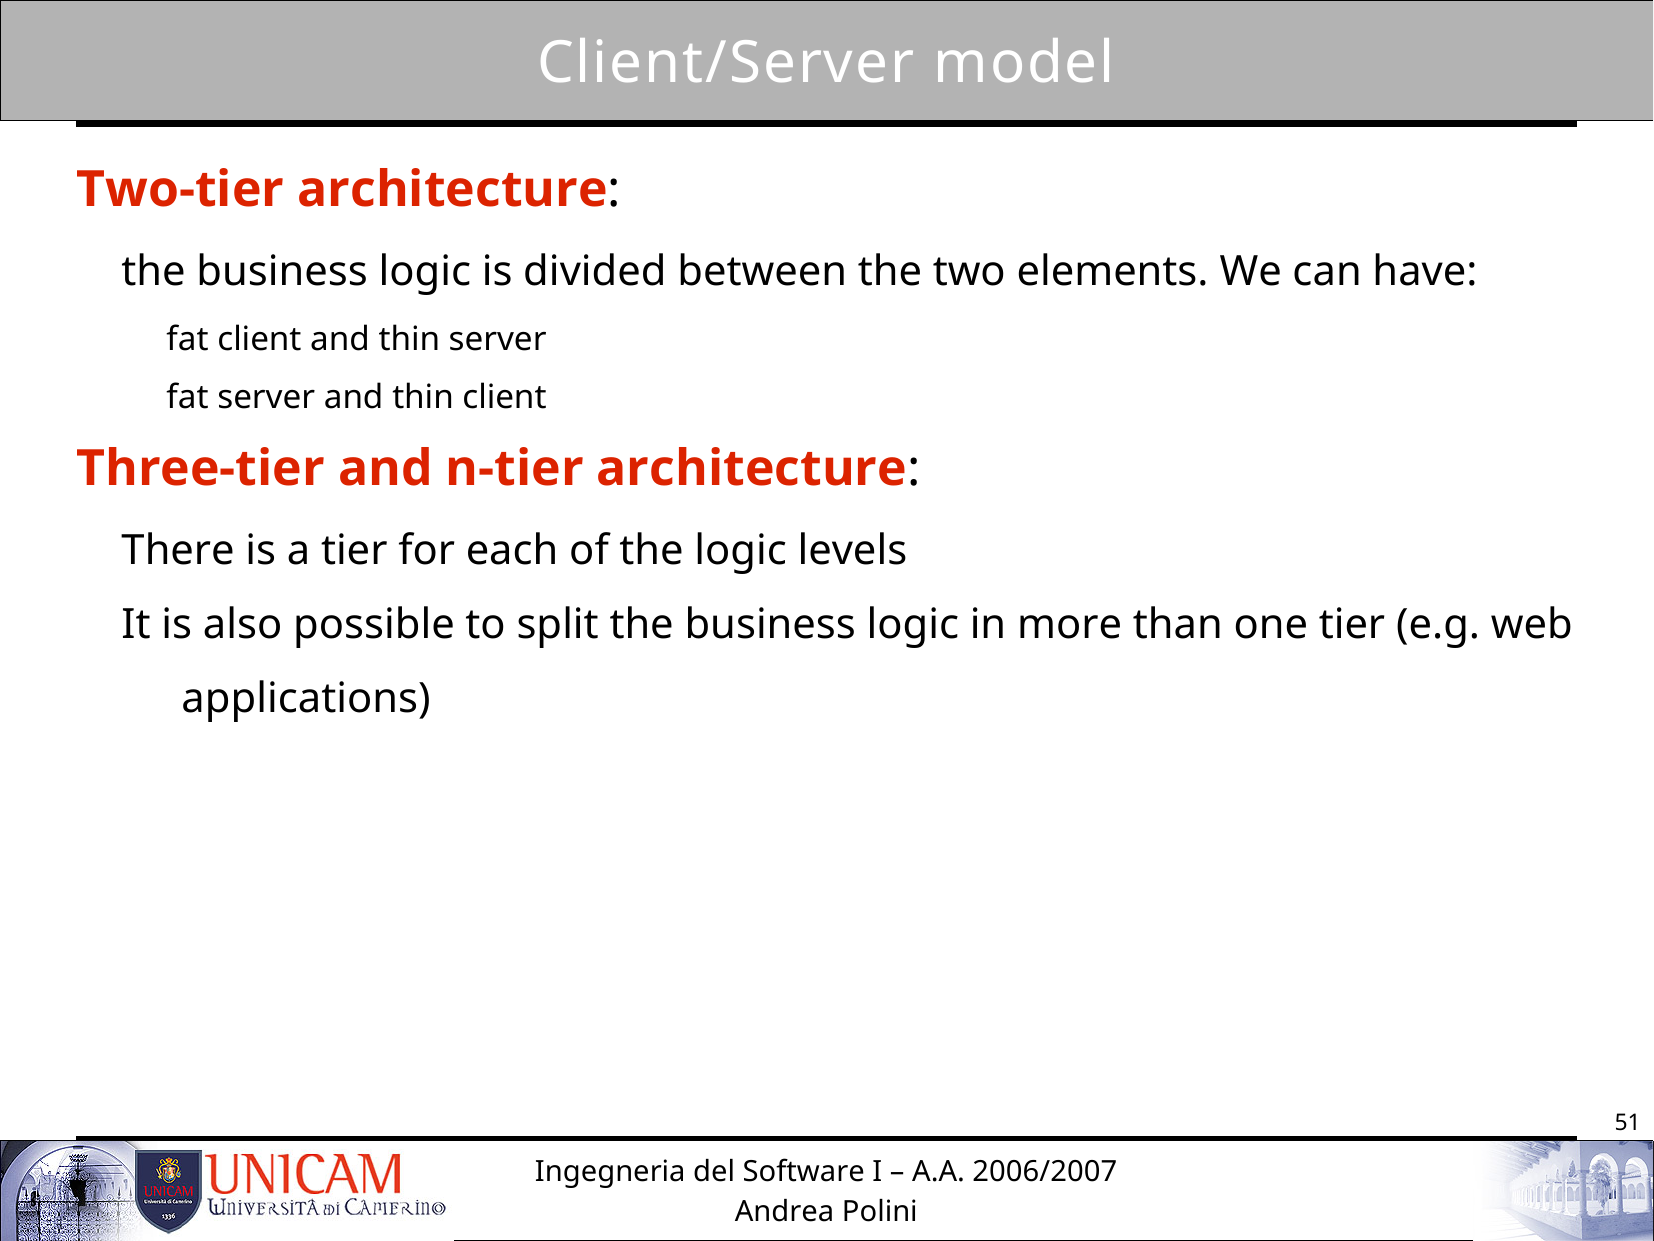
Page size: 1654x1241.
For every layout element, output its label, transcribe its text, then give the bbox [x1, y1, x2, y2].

title Client/Server model [0, 0, 1653, 121]
list Two-tier architecture: the business logic is divided between the two elements. We can have: fat client and thin server fat server and thin client Three-tier and n-tier architecture: There is a tier for each of the logic levels It is also possible to split the business logic in more than one tier (e.g. web applications) [76, 152, 1577, 688]
picture [0, 1141, 454, 1241]
picture [1473, 1141, 1654, 1241]
